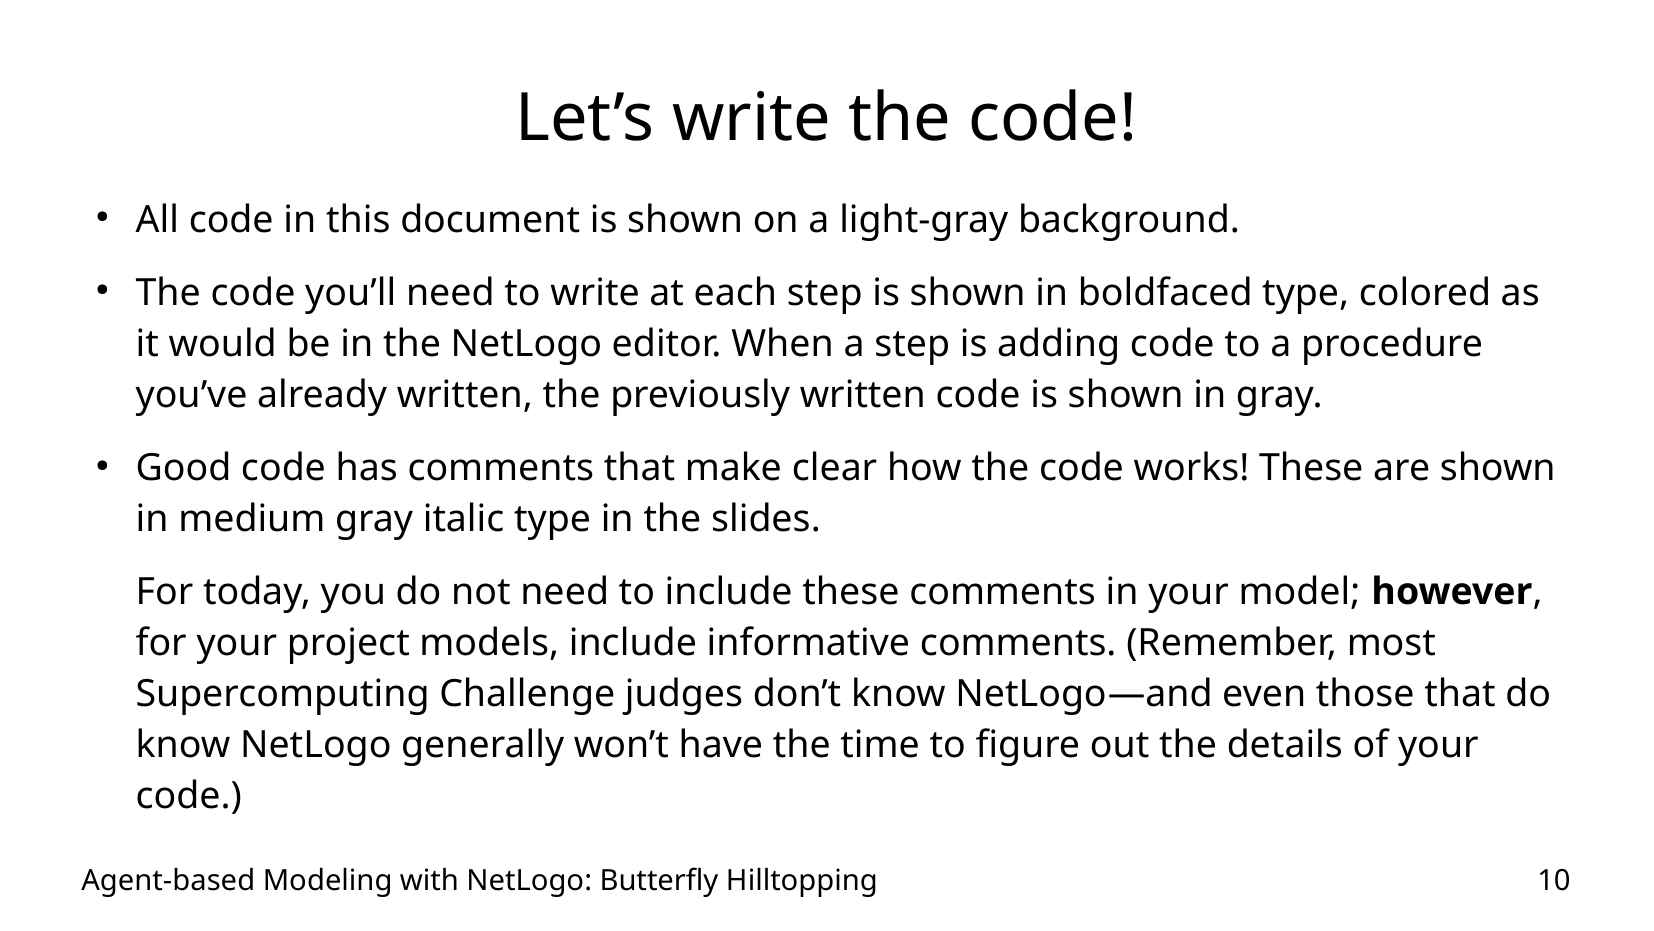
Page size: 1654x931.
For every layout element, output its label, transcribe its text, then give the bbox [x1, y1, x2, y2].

list All code in this document is shown on a light-gray background. The code you’ll need to write at each step is shown in boldfaced type, colored as it would be in the NetLogo editor. When a step is adding code to a procedure you’ve already written, the previously written code is shown in gray. Good code has comments that make clear how the code works! These are shown in medium gray italic type in the slides. For today, you do not need to include these comments in your model; however, for your project models, include informative comments. (Remember, most Supercomputing Challenge judges don’t know NetLogo—and even those that do know NetLogo generally won’t have the time to figure out the details of your code.) [82, 192, 1571, 835]
title Let’s write the code! [82, 37, 1571, 192]
